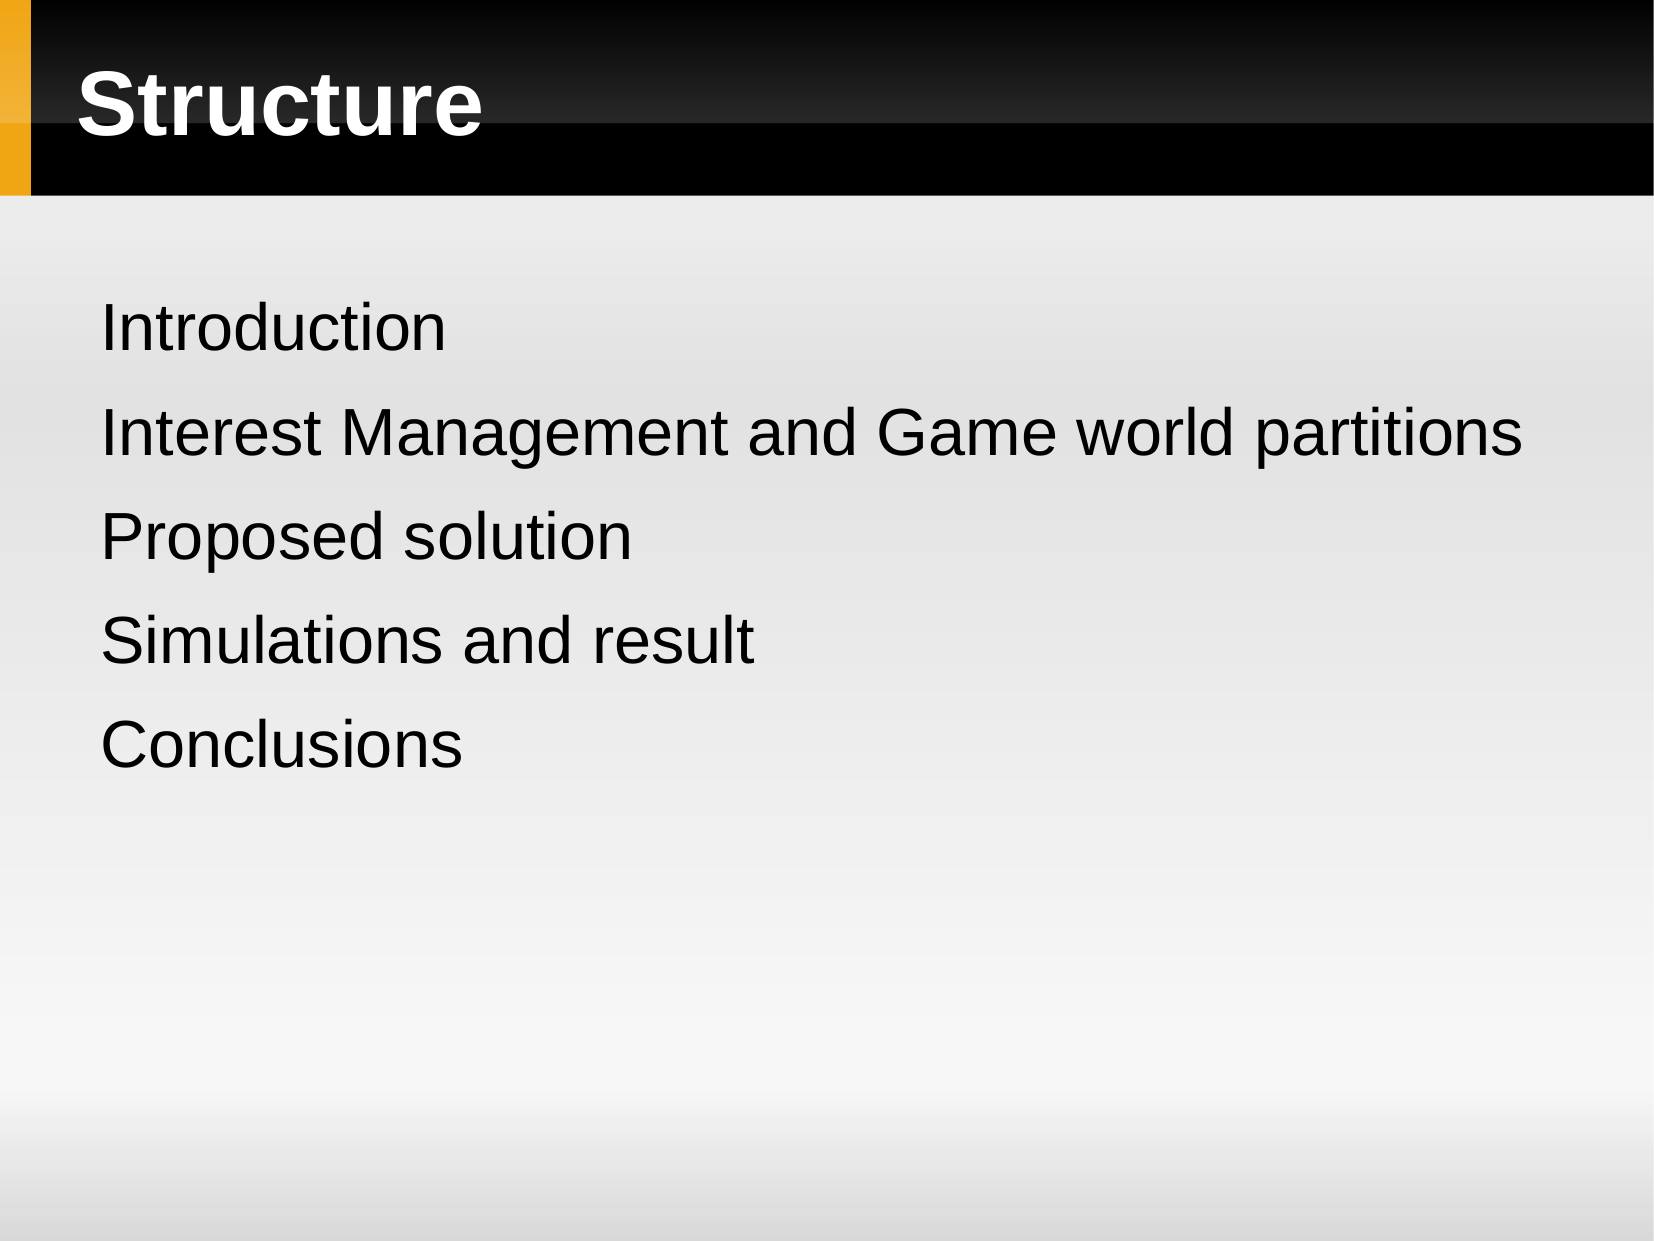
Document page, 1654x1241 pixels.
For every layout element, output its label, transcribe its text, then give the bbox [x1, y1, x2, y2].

picture [0, 0, 1654, 1241]
title Structure [76, 0, 1565, 208]
list Introduction Interest Management and Game world partitions Proposed solution Simulations and result Conclusions [82, 290, 1571, 1109]
